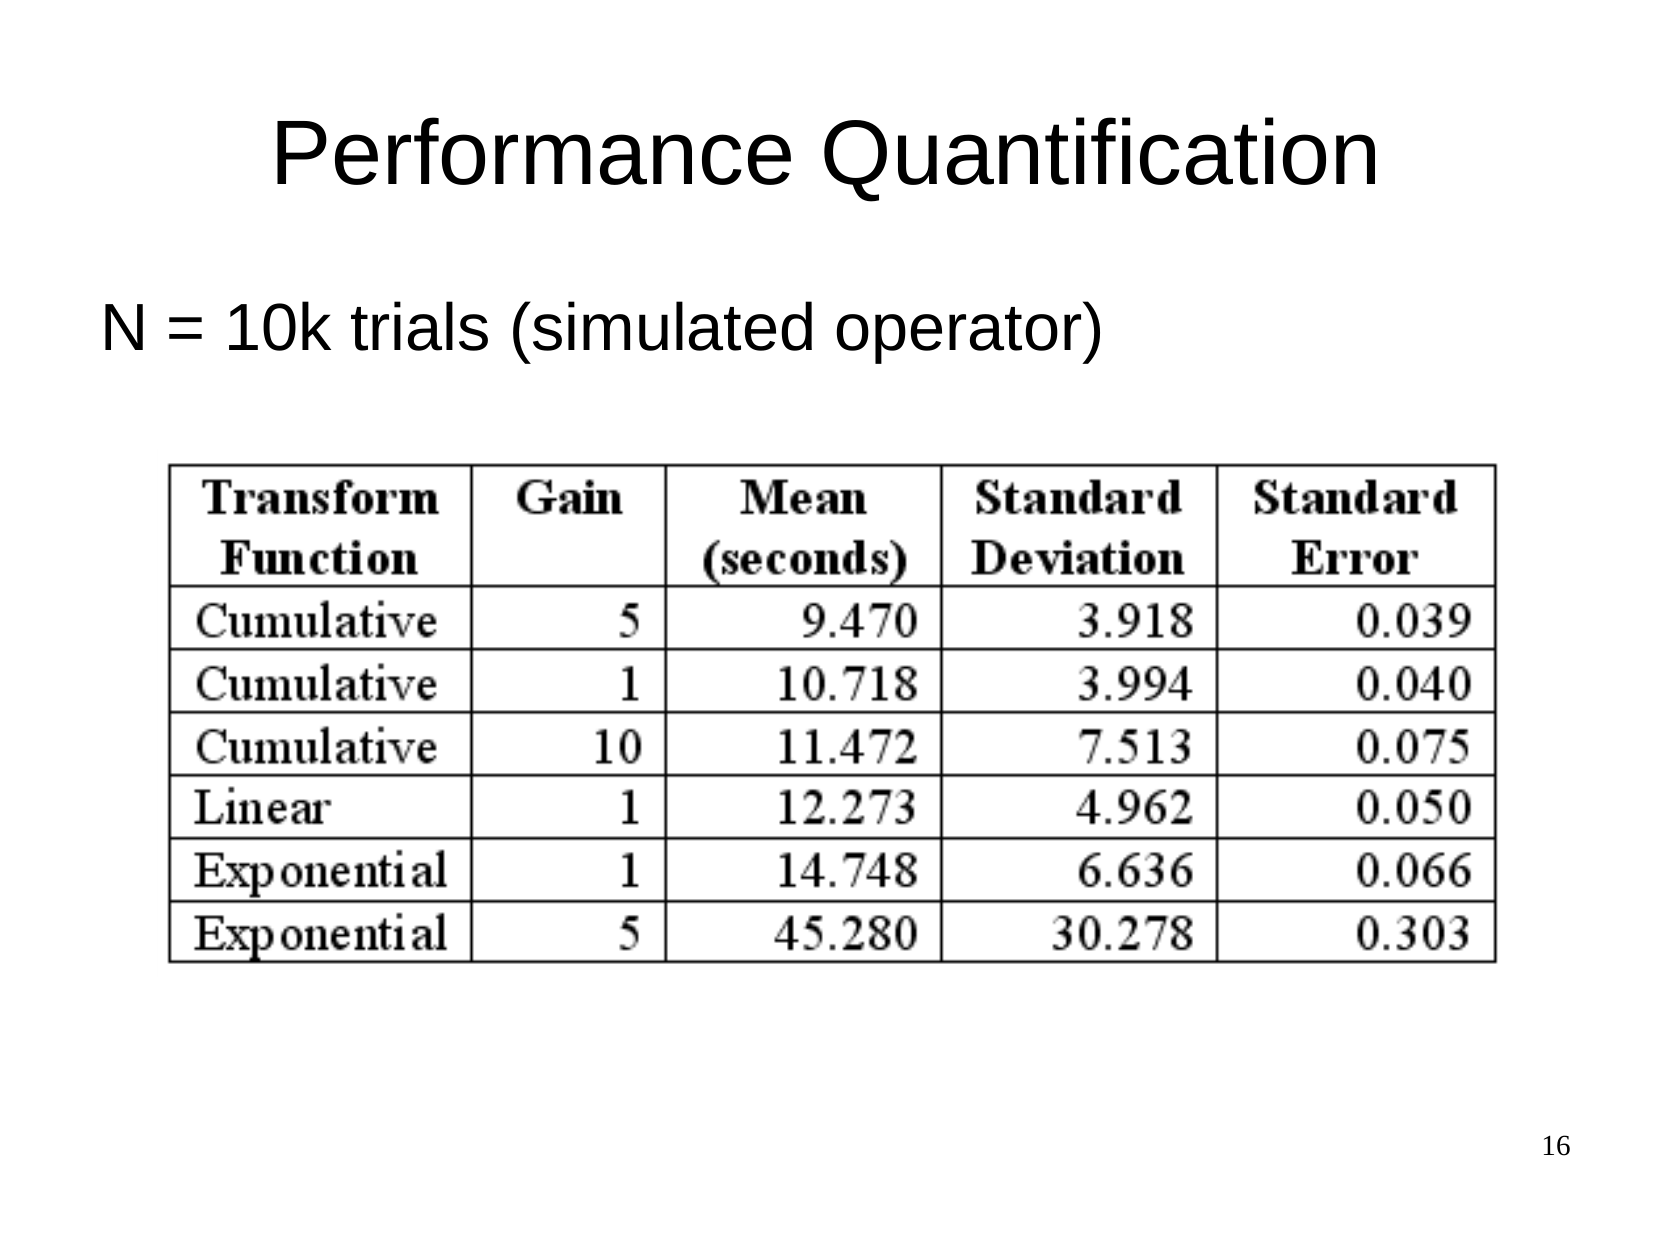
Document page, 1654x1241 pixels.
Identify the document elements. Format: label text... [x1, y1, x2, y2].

title Performance Quantification [82, 49, 1571, 257]
list N = 10k trials (simulated operator) [82, 290, 1571, 1109]
